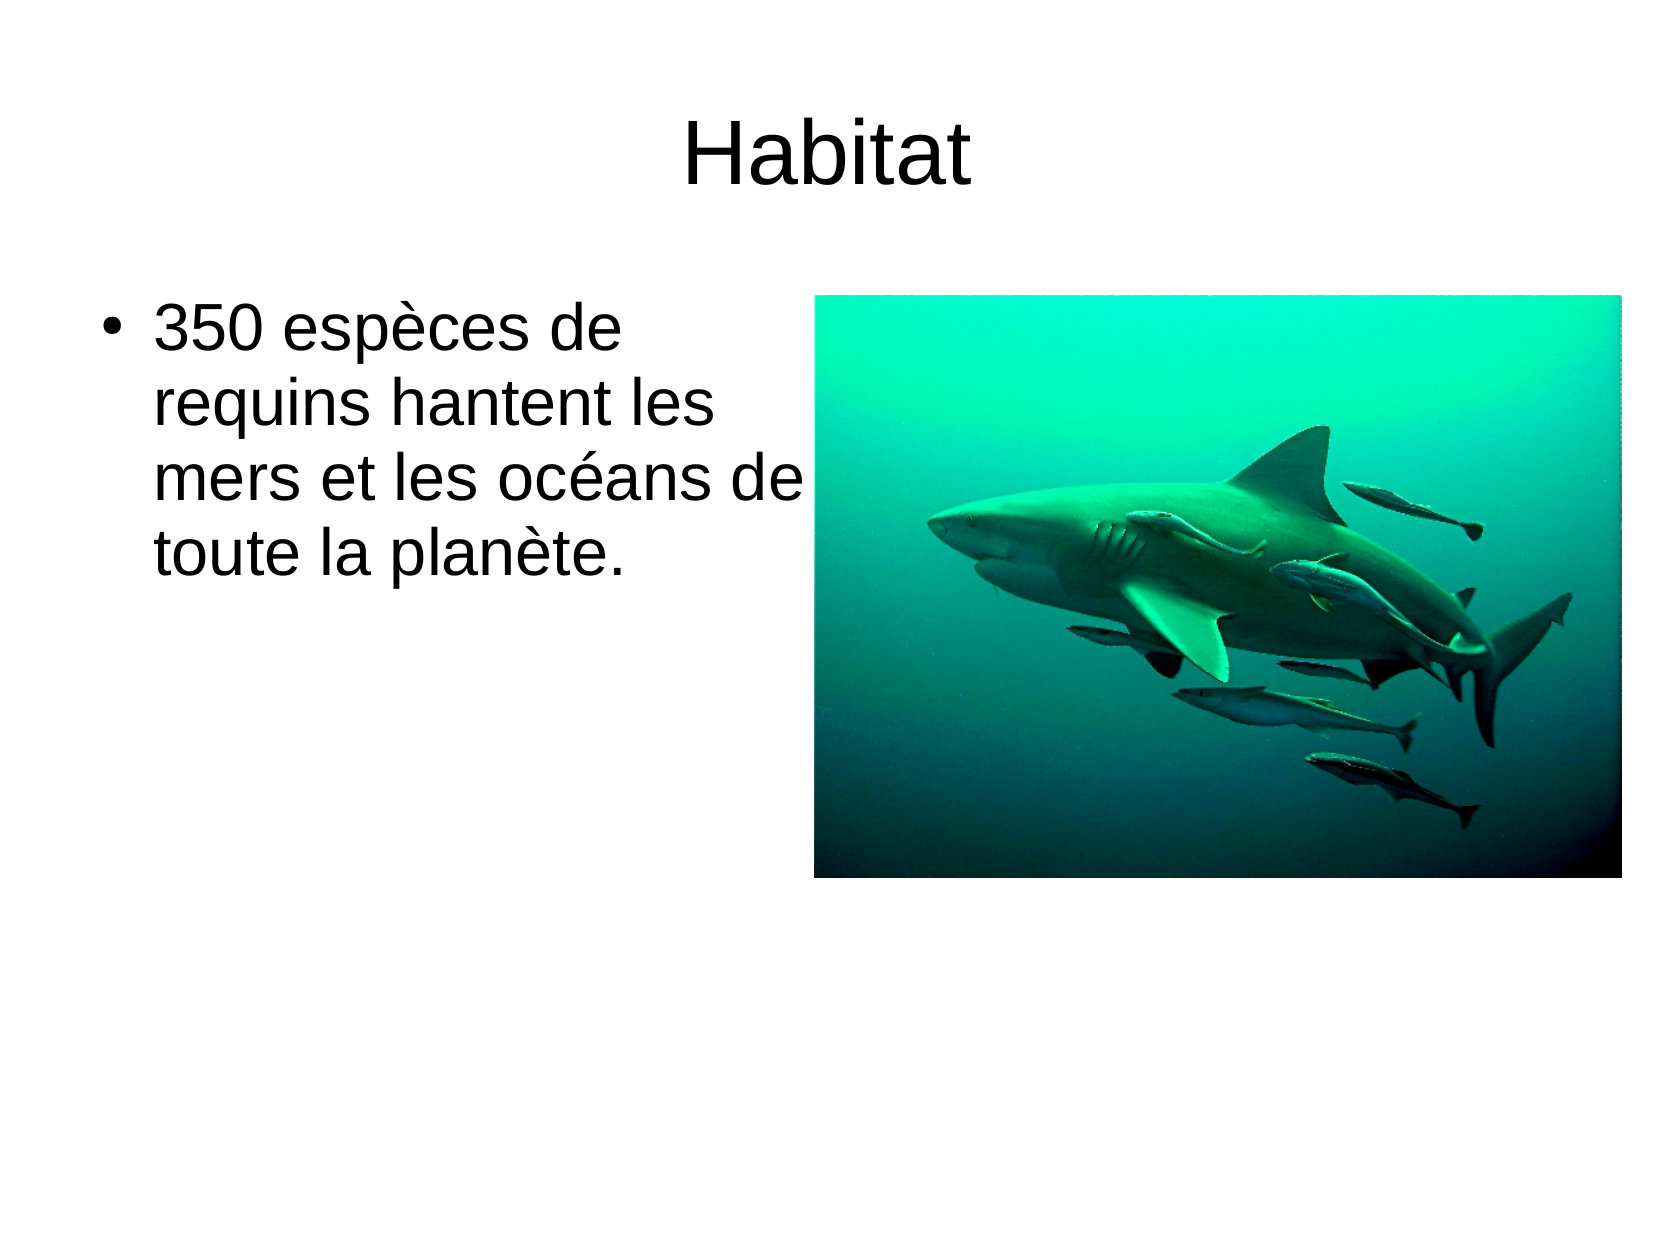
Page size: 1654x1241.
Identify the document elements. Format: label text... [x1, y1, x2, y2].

picture [814, 295, 1622, 878]
list 350 espèces de requins hantent les mers et les océans de toute la planète. [82, 290, 809, 1010]
title Habitat [82, 49, 1571, 257]
